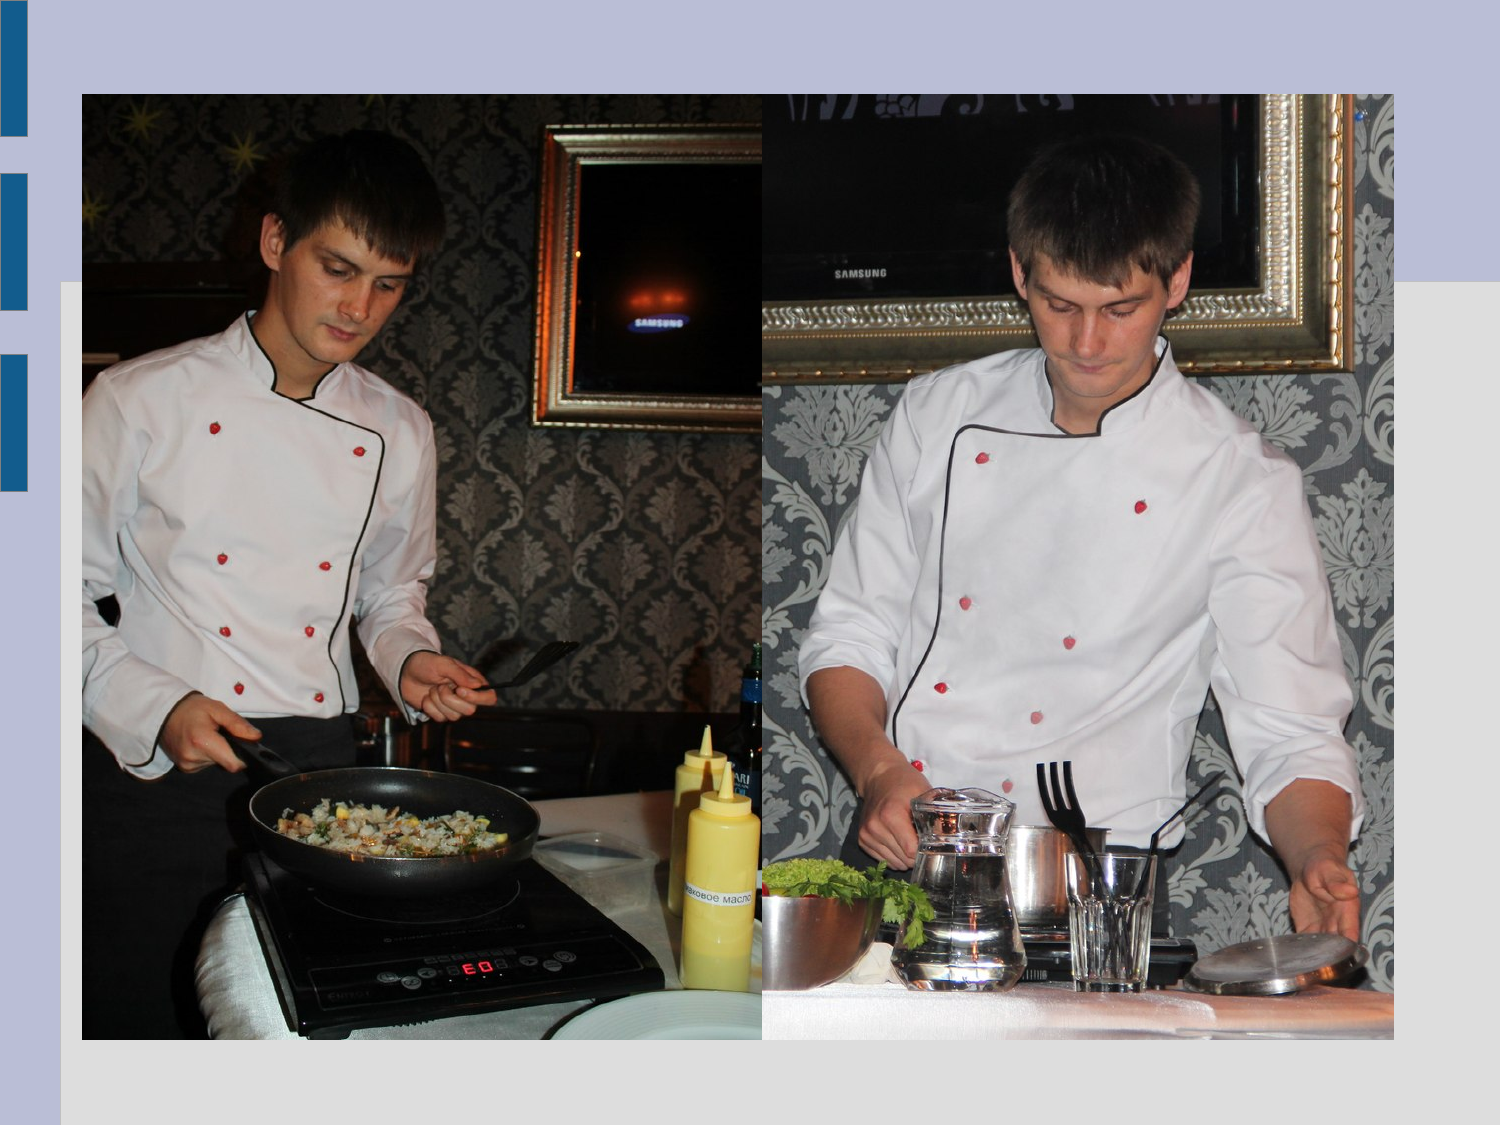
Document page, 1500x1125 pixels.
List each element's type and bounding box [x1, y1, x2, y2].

picture [82, 94, 1394, 1040]
